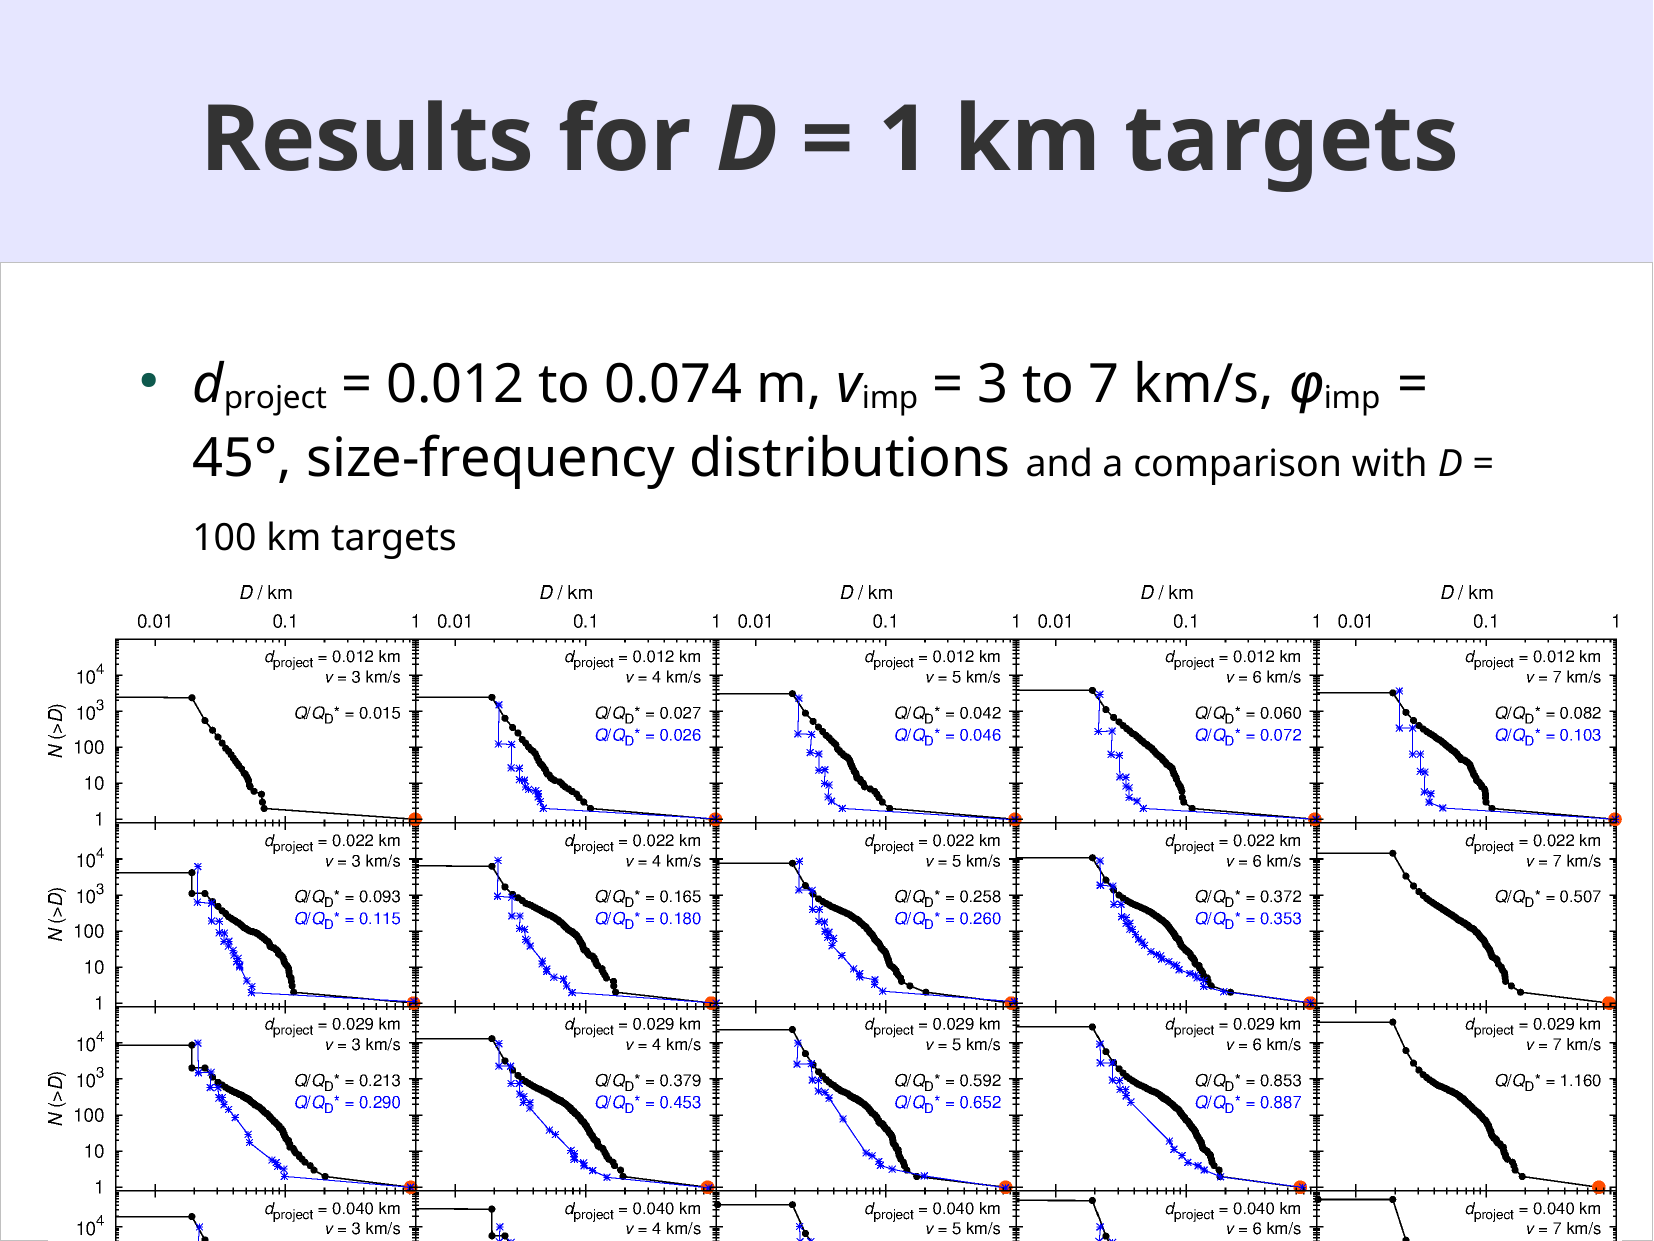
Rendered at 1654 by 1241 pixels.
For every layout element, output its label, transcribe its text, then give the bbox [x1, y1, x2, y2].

title Results for D = 1 km targets [124, 31, 1536, 239]
list dproject = 0.012 to 0.074 m, vimp = 3 to 7 km/s, φimp = 45°, size-frequency distributions and a comparison with D = 100 km targets substantial differences for large Q/Q*D (i.e. super-catastropnic) [121, 344, 1534, 585]
picture [48, 585, 1622, 1241]
